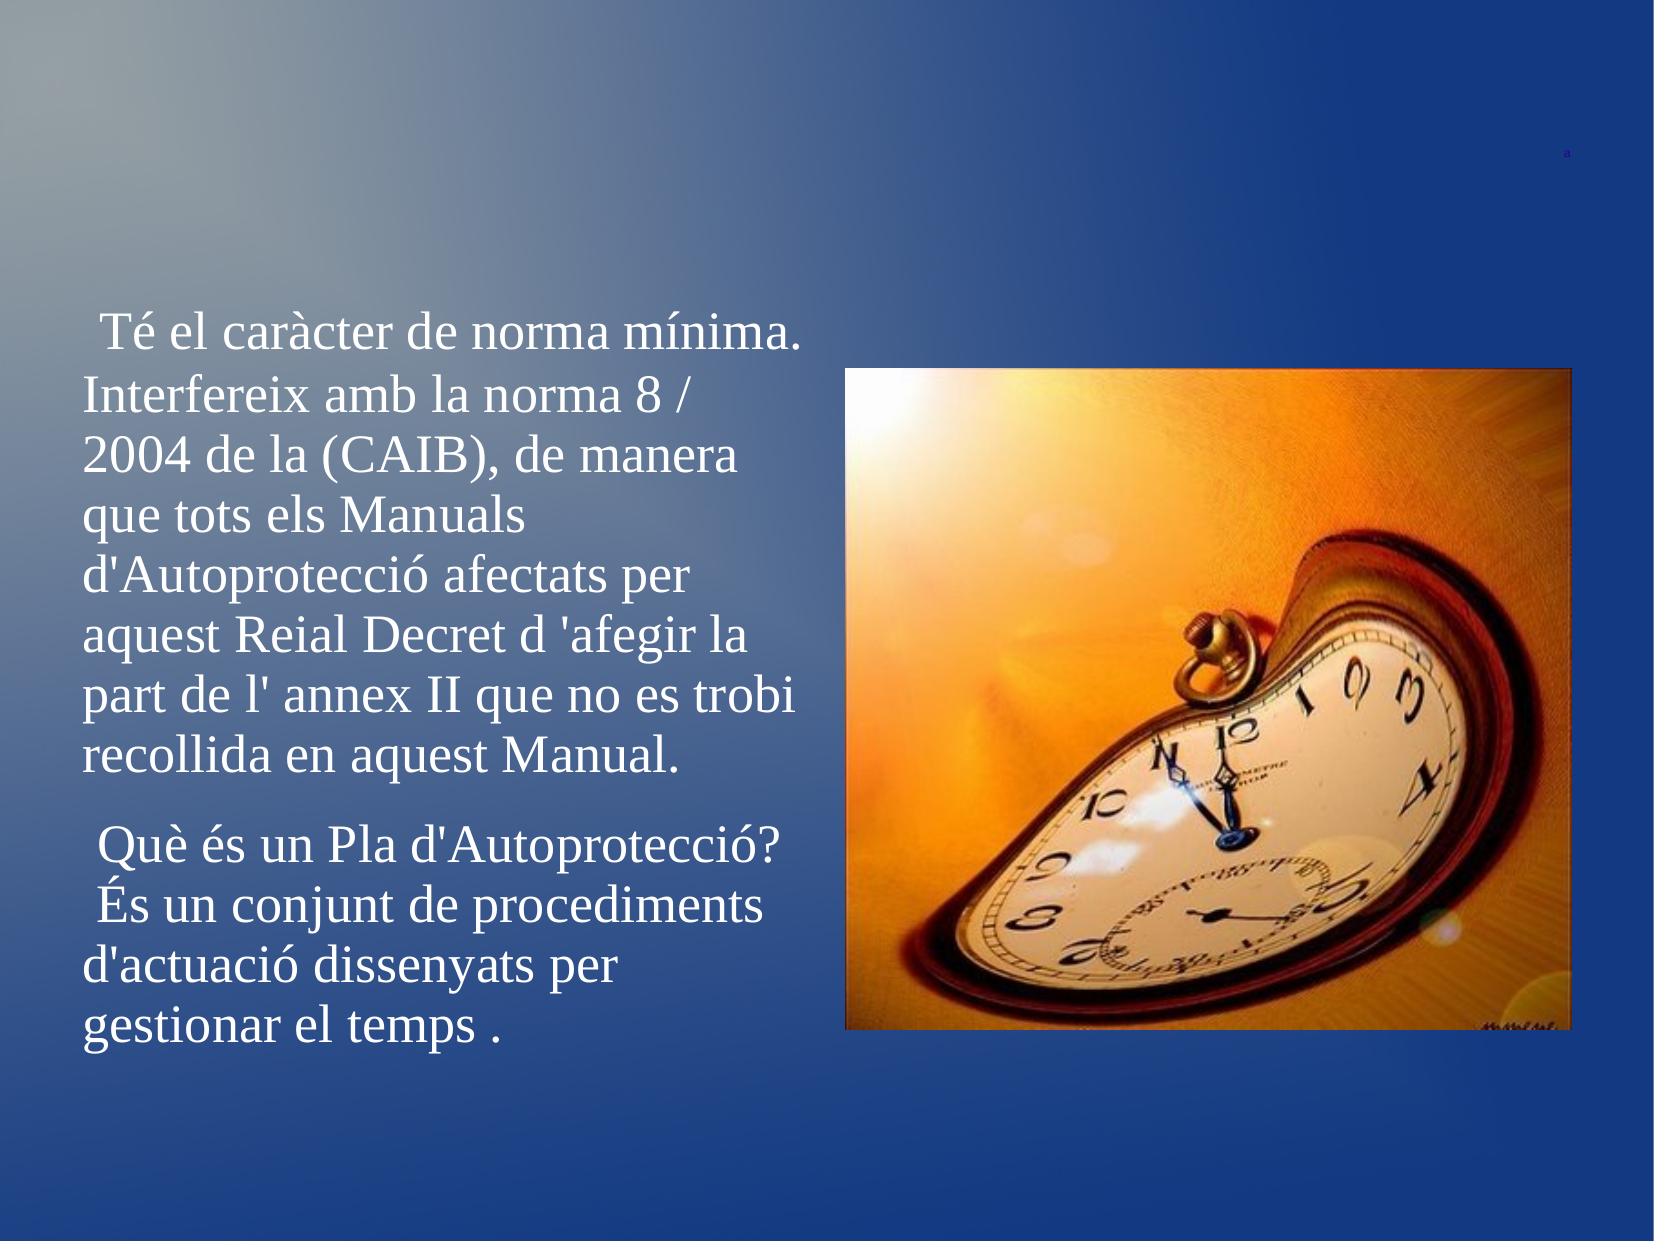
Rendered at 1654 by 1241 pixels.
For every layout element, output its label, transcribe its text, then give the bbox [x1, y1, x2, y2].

title a [82, 49, 1571, 257]
picture [0, 0, 1654, 1241]
list Té el caràcter de norma mínima. Interfereix amb la norma 8 / 2004 de la (CAIB), de manera que tots els Manuals d'Autoprotecció afectats per aquest Reial Decret d 'afegir la part de l' annex II que no es trobi recollida en aquest Manual. Què és un Pla d'Autoprotecció? És un conjunt de procediments d'actuació dissenyats per gestionar el temps . [82, 290, 809, 1109]
